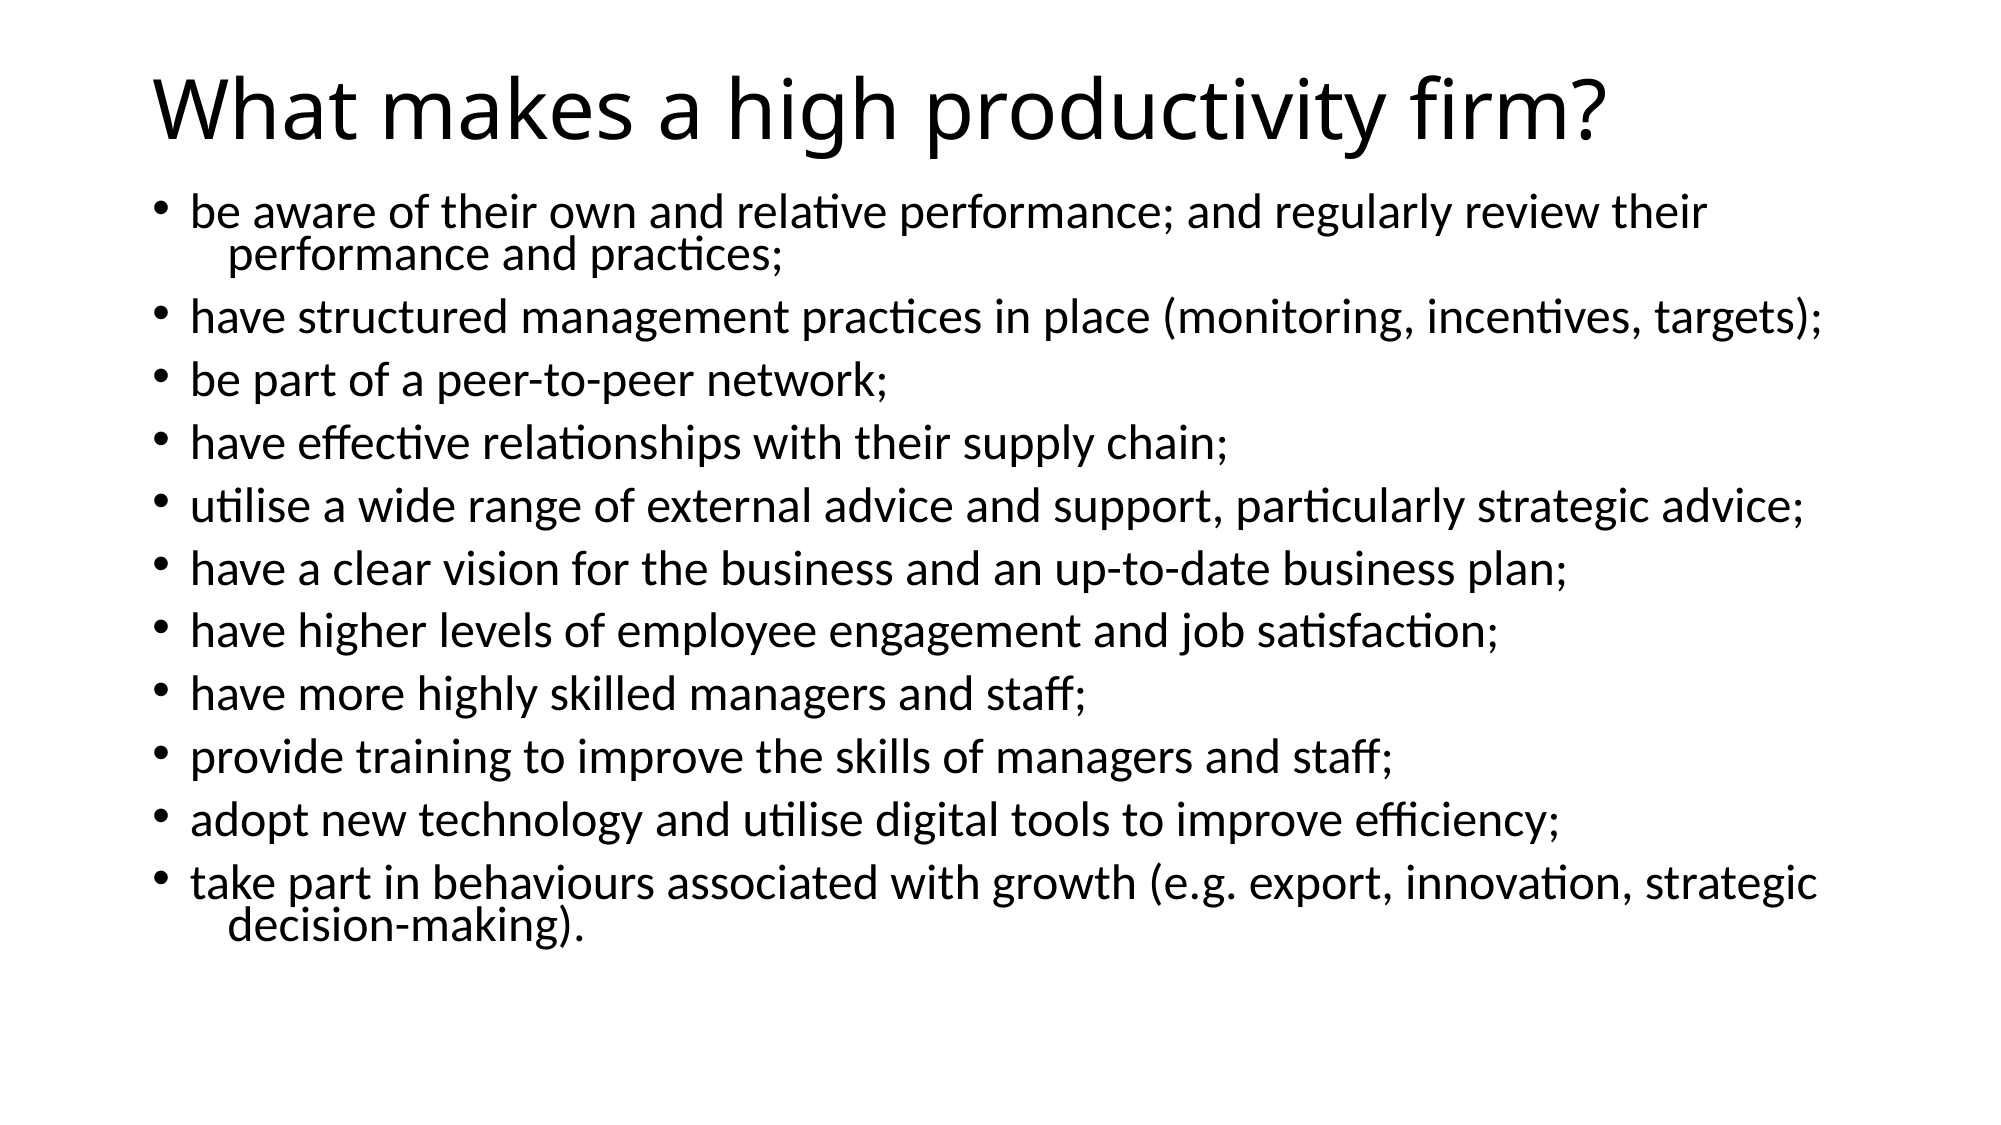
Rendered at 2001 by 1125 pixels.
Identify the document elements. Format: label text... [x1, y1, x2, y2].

list be aware of their own and relative performance; and regularly review their performance and practices; have structured management practices in place (monitoring, incentives, targets); be part of a peer-to-peer network; have effective relationships with their supply chain; utilise a wide range of external advice and support, particularly strategic advice; have a clear vision for the business and an up-to-date business plan; have higher levels of employee engagement and job satisfaction; have more highly skilled managers and staff; provide training to improve the skills of managers and staff; adopt new technology and utilise digital tools to improve efficiency; take part in behaviours associated with growth (e.g. export, innovation, strategic decision-making). [137, 187, 1863, 1030]
title What makes a high productivity firm? [137, 59, 1863, 132]
